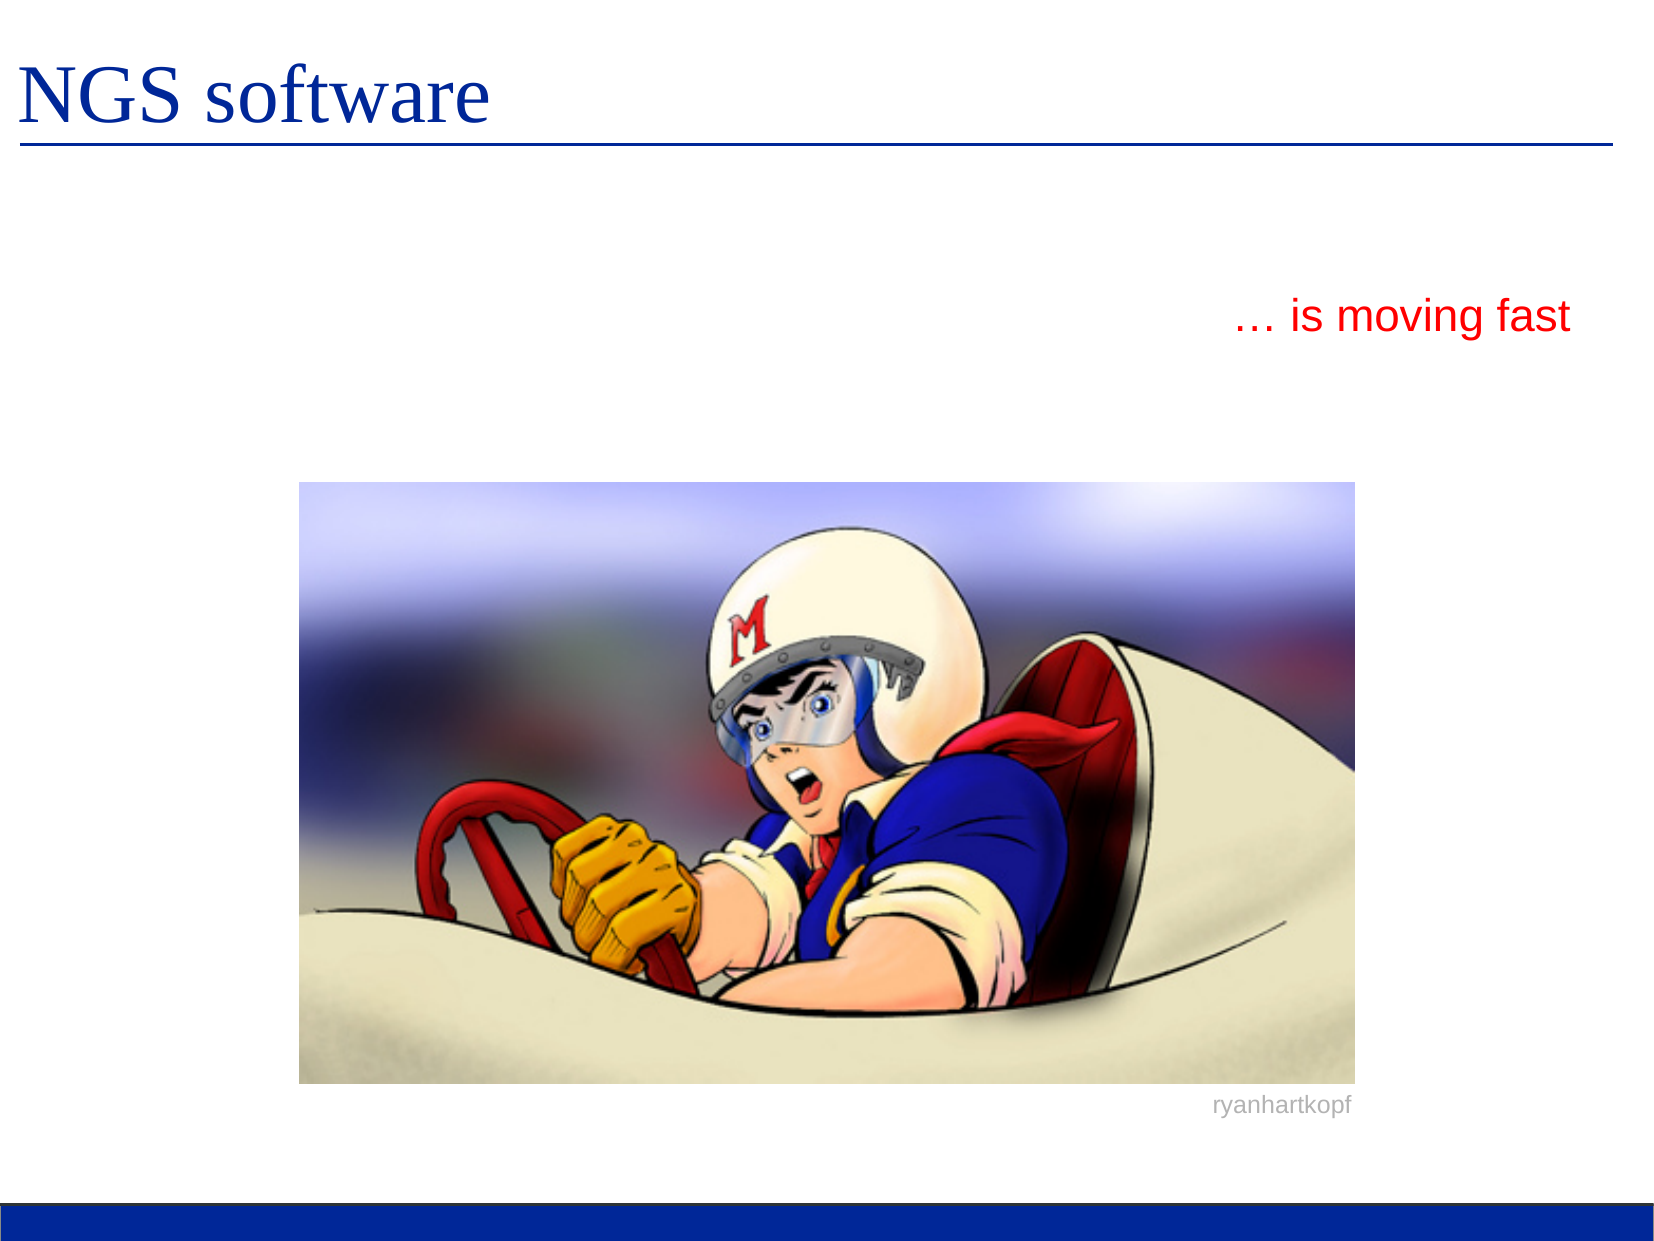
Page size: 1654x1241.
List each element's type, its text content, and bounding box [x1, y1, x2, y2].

list … is moving fast [82, 290, 1571, 1109]
picture [299, 482, 1355, 1084]
text_box ryanhartkopf [1197, 1083, 1400, 1127]
title NGS software [17, 0, 1589, 198]
